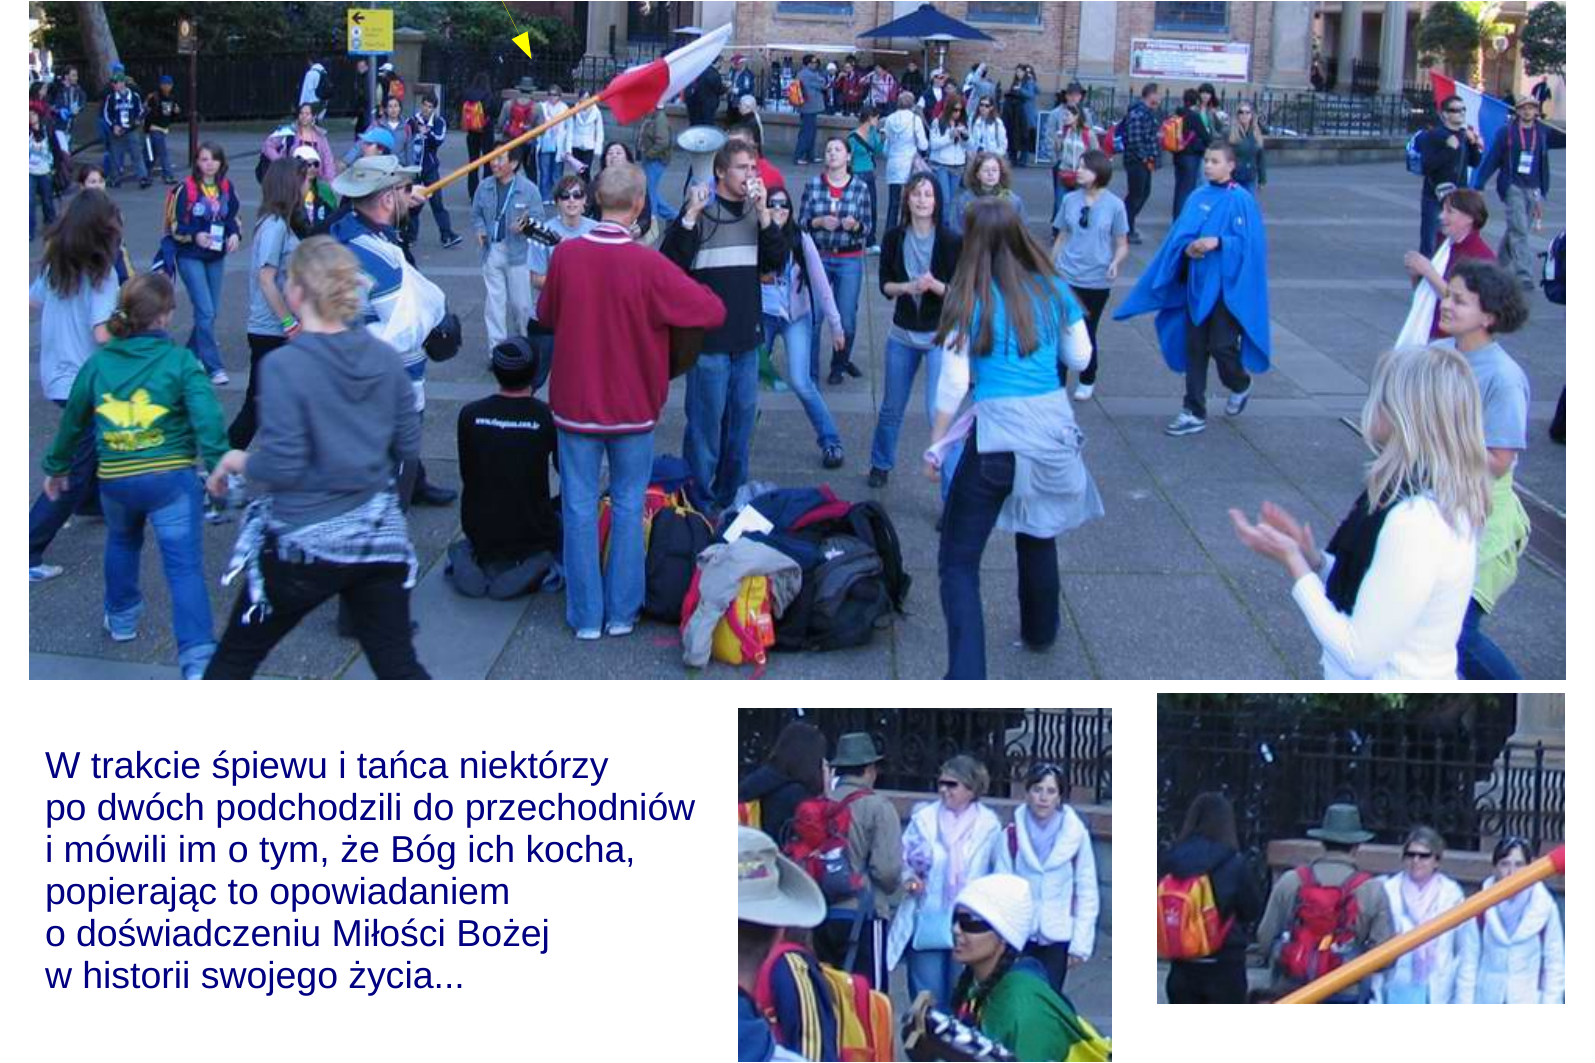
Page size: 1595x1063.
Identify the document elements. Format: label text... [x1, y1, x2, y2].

picture [738, 708, 1112, 1062]
text_box W trakcie śpiewu i tańca niektórzy po dwóch podchodzili do przechodniów i mówili im o tym, że Bóg ich kocha, popierając to opowiadaniem o doświadczeniu Miłości Bożej w historii swojego życia... [30, 736, 709, 1004]
picture [29, 1, 1566, 680]
picture [1157, 693, 1565, 1004]
